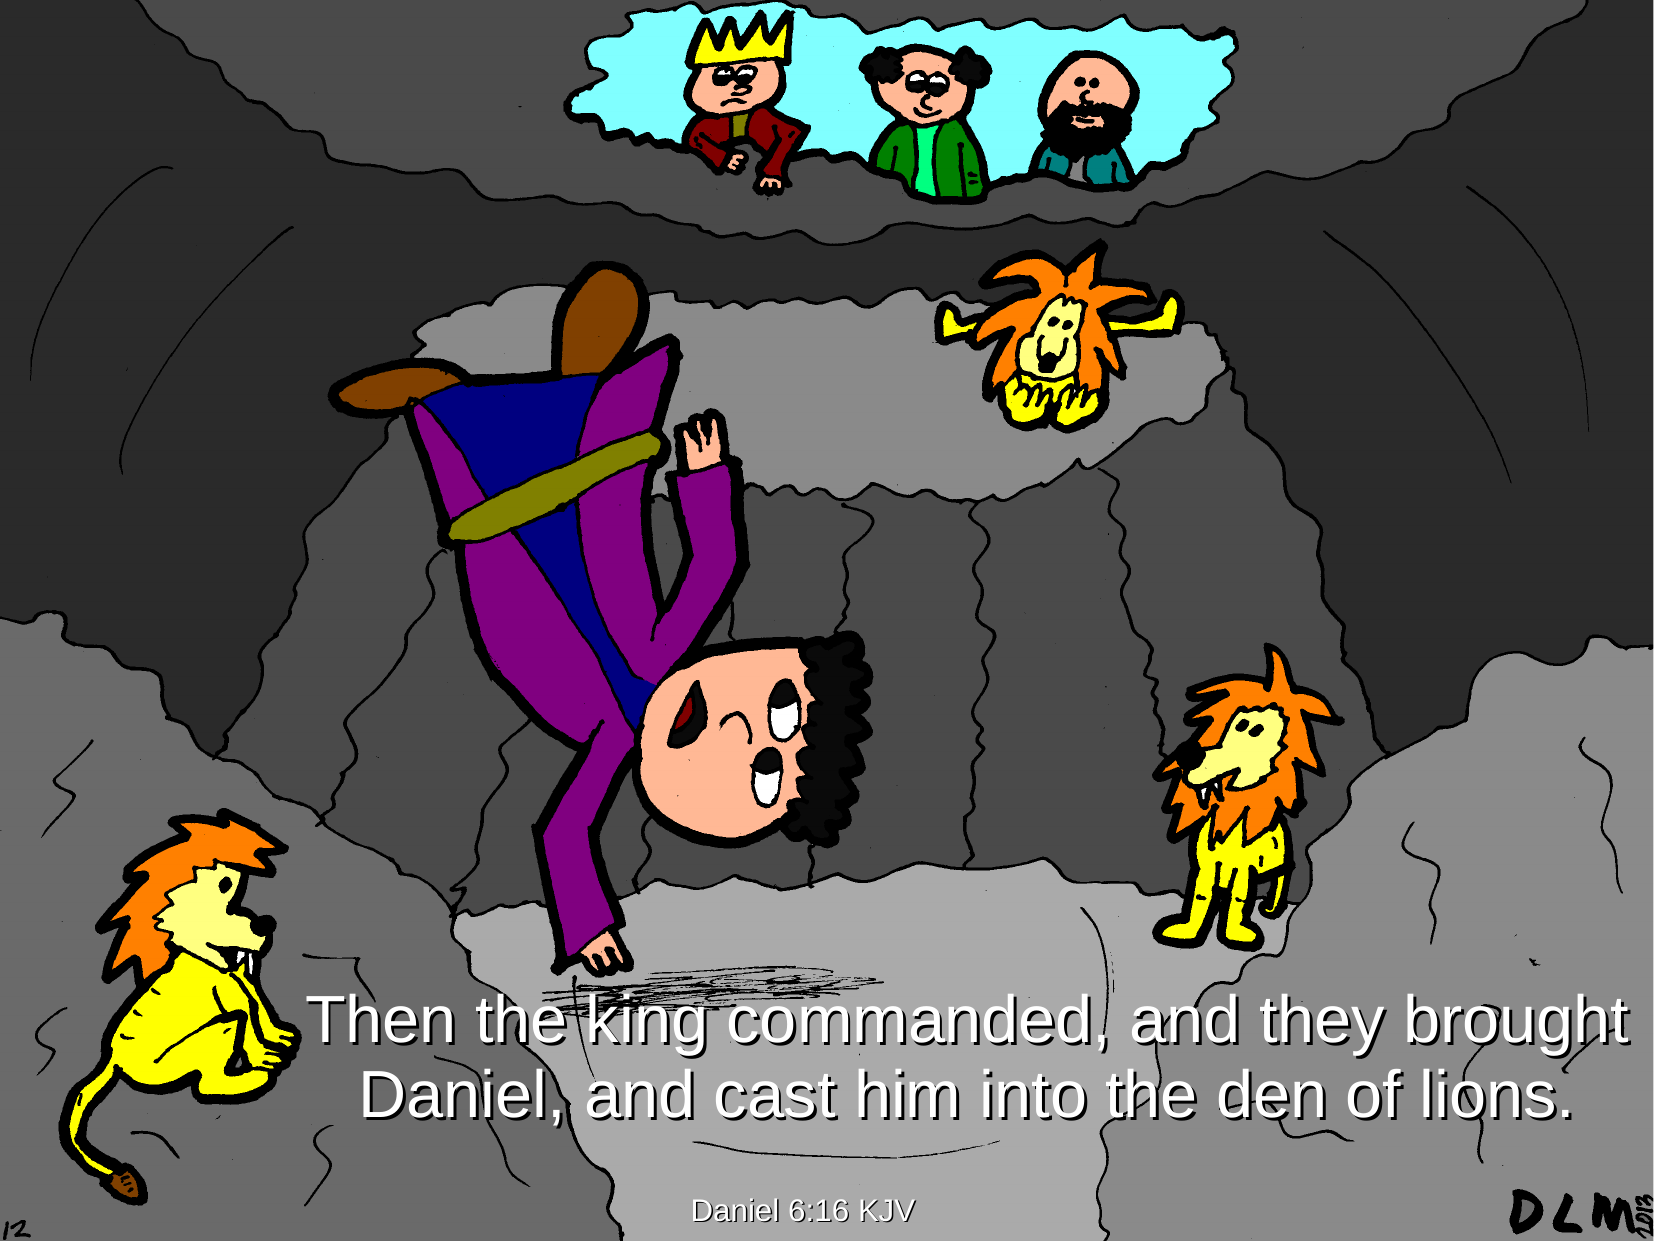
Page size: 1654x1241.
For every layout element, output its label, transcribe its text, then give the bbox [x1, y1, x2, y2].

text_box Then the king commanded, and they brought Daniel, and cast him into the den of lions. [285, 975, 1651, 1140]
picture [0, 0, 1654, 1241]
text_box Daniel 6:16 KJV [644, 1185, 962, 1236]
